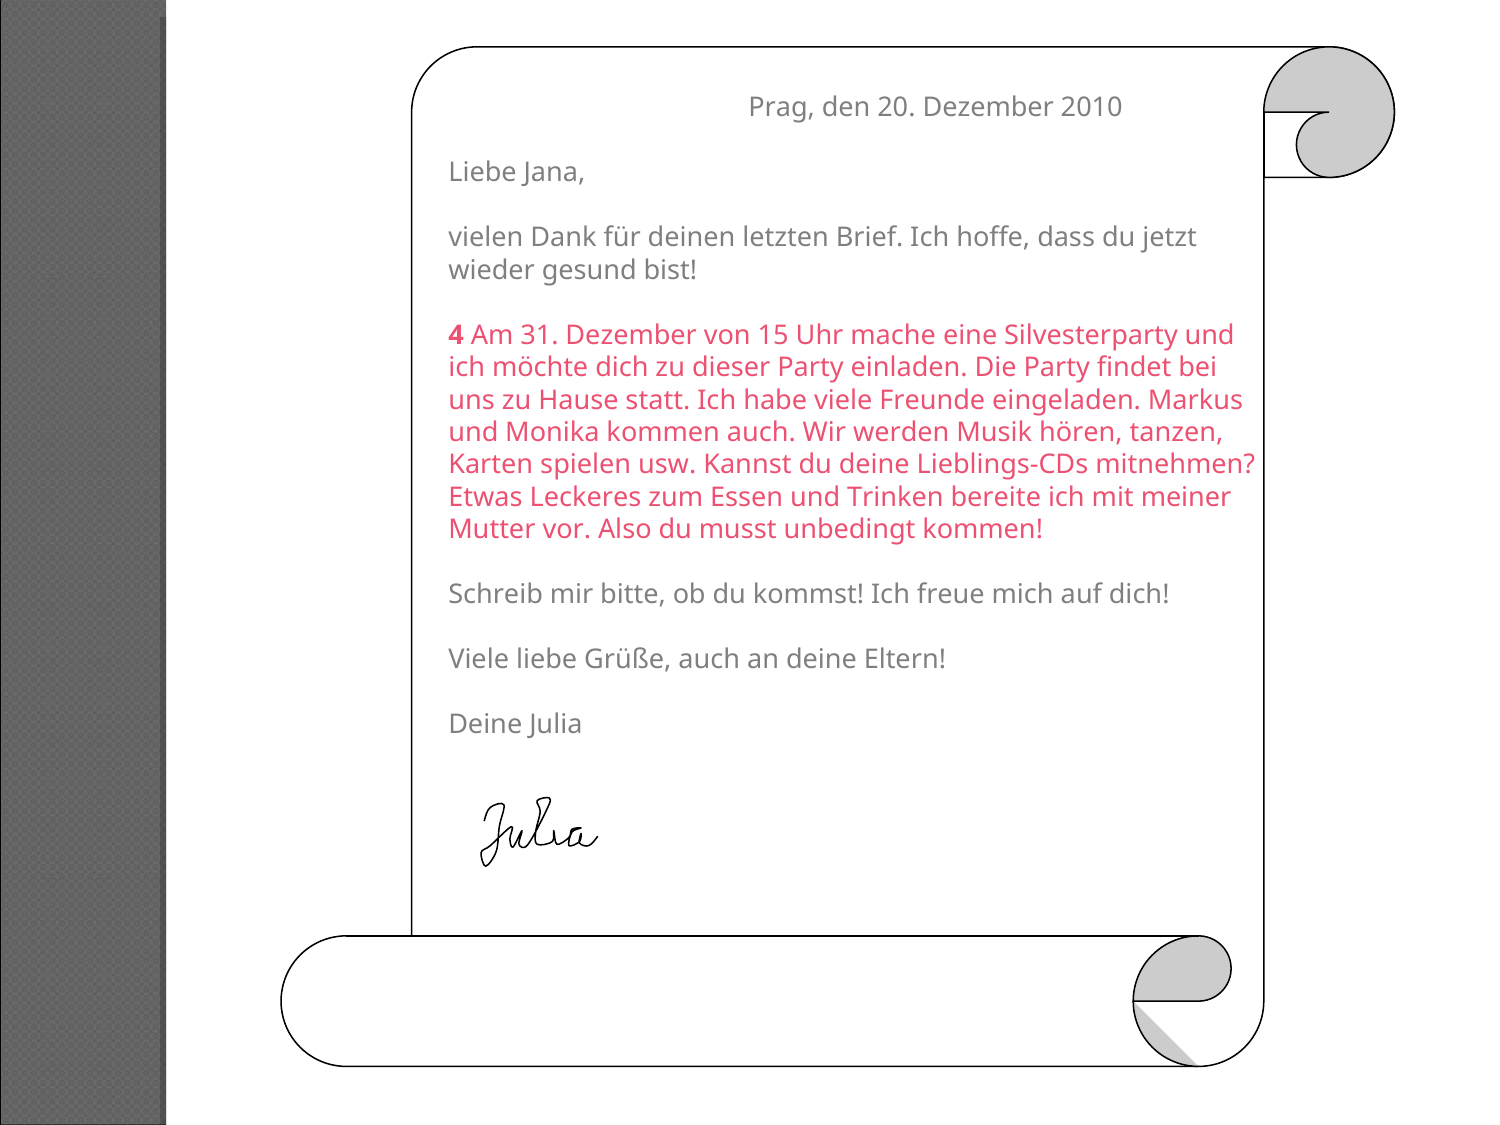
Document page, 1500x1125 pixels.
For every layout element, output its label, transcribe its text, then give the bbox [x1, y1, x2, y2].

text_box [281, 46, 1395, 1067]
picture [0, 0, 166, 1125]
text_box Prag, den 20. Dezember 2010 Liebe Jana, vielen Dank für deinen letzten Brief. Ich hoffe, dass du jetzt wieder gesund bist! 4 Am 31. Dezember von 15 Uhr mache eine Silvesterparty und ich möchte dich zu dieser Party einladen. Die Party findet bei uns zu Hause statt. Ich habe viele Freunde eingeladen. Markus und Monika kommen auch. Wir werden Musik hören, tanzen, Karten spielen usw. Kannst du deine Lieblings-CDs mitnehmen? Etwas Leckeres zum Essen und Trinken bereite ich mit meiner Mutter vor. Also du musst unbedingt kommen! Schreib mir bitte, ob du kommst! Ich freue mich auf dich! Viele liebe Grüße, auch an deine Eltern! Deine Julia [433, 81, 1278, 915]
